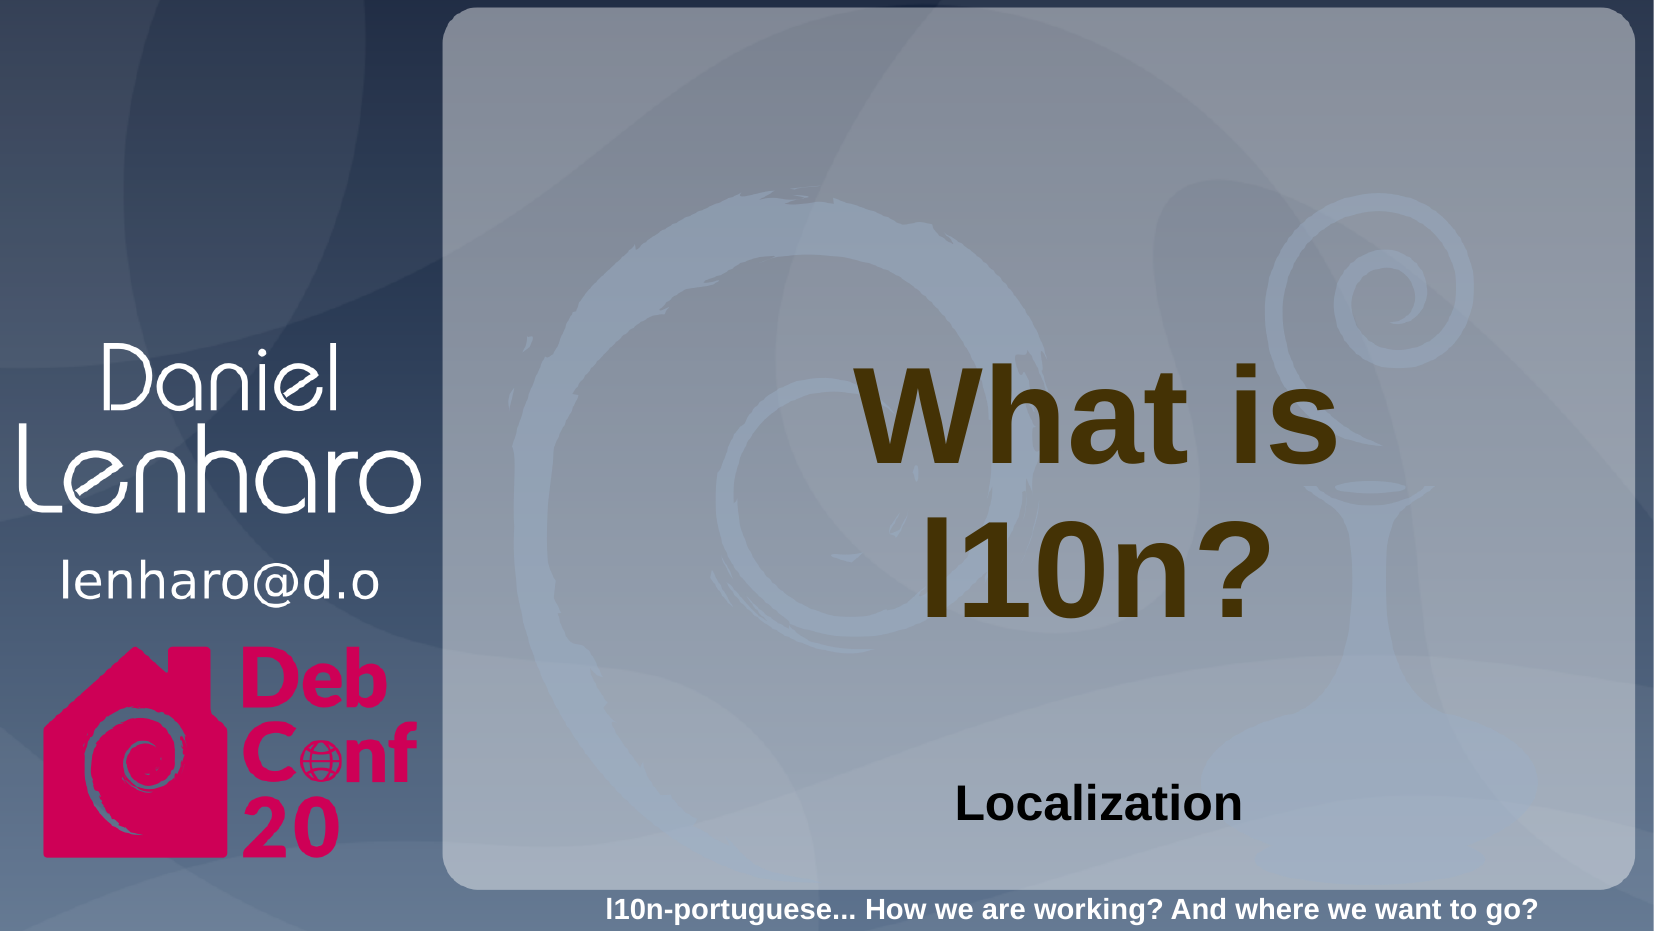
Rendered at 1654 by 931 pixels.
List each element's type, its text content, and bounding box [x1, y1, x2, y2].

text_box l10n-portuguese... How we are working? And where we want to go? [590, 885, 1654, 931]
picture [0, 0, 1654, 931]
list What is l10n? [590, 206, 1536, 835]
text_box Localization [939, 767, 1270, 839]
